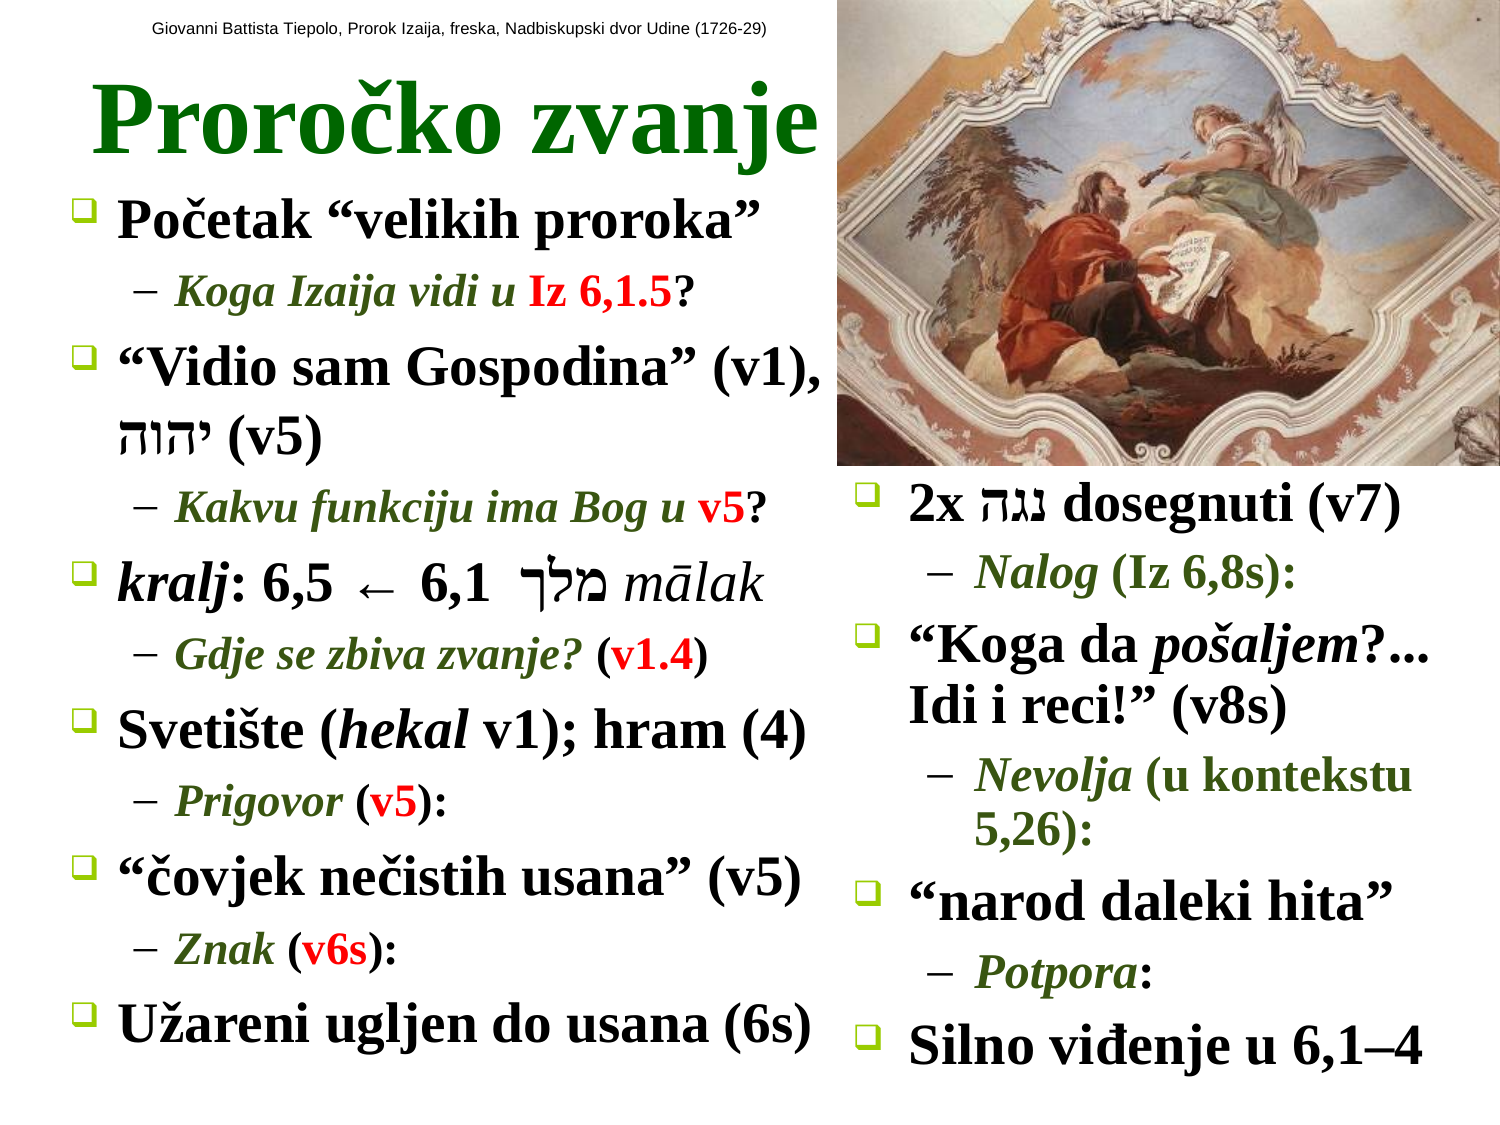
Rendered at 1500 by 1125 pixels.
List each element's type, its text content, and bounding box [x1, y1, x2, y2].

text_box Giovanni Battista Tiepolo, Prorok Izaija, freska, Nadbiskupski dvor Udine (1726-29) [137, 10, 838, 46]
picture [837, 0, 1500, 466]
title Proročko zvanje [75, 10, 837, 173]
list 2x נגה dosegnuti (v7) Nalog (Iz 6,8s): “Koga da pošaljem?... Idi i reci!” (v8s) Nevolja (u kontekstu 5,26): “narod daleki hita” Potpora: Silno viđenje u 6,1–4 [837, 466, 1500, 1125]
list Početak “velikih proroka” Koga Izaija vidi u Iz 6,1.5? “Vidio sam Gospodina” (v1), יהוה (v5) Kakvu funkciju ima Bog u v5? kralj: 6,5 ← 6,1 מלך mālak Gdje se zbiva zvanje? (v1.4) Svetište (hekal v1); hram (4) Prigovor (v5): “čovjek nečistih usana” (v5) Znak (v6s): Užareni ugljen do usana (6s) [54, 173, 837, 1125]
